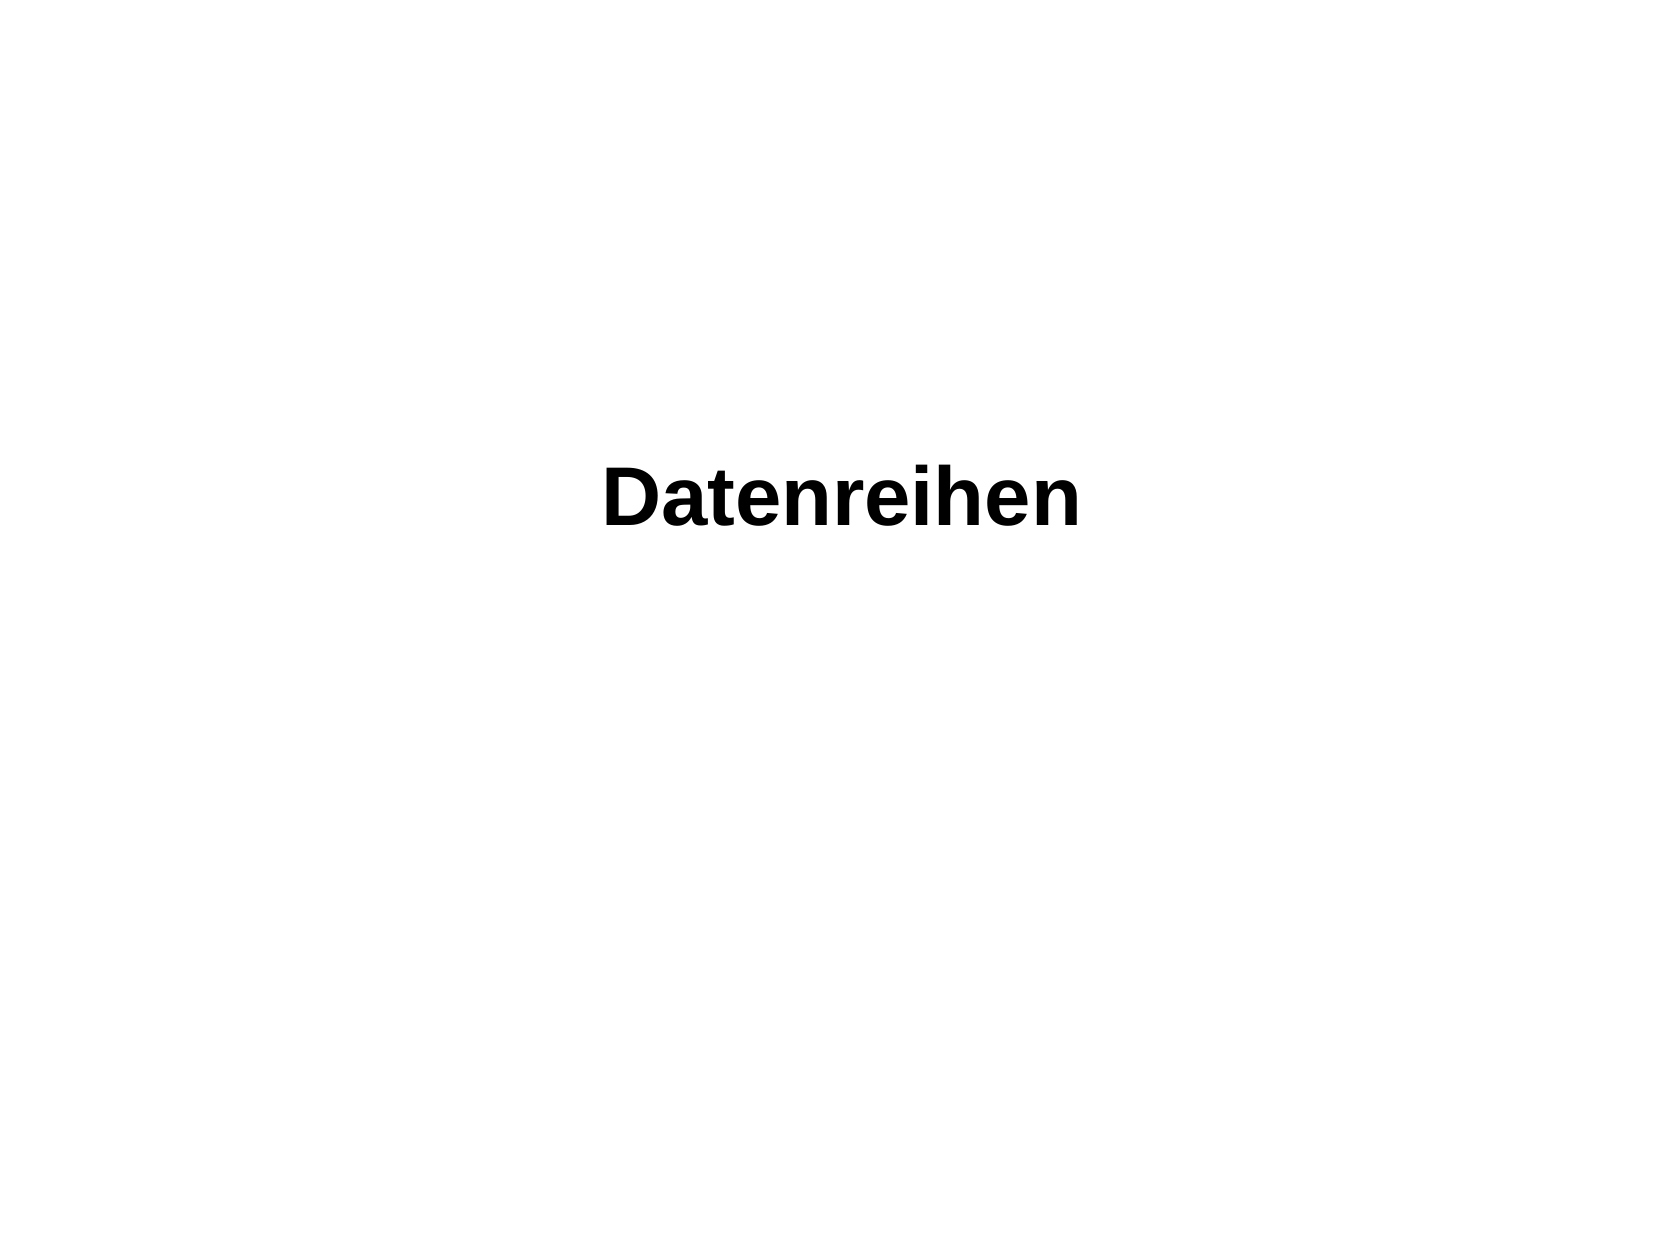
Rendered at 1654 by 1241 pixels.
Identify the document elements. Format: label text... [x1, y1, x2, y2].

text_box Datenreihen [118, 442, 1565, 551]
